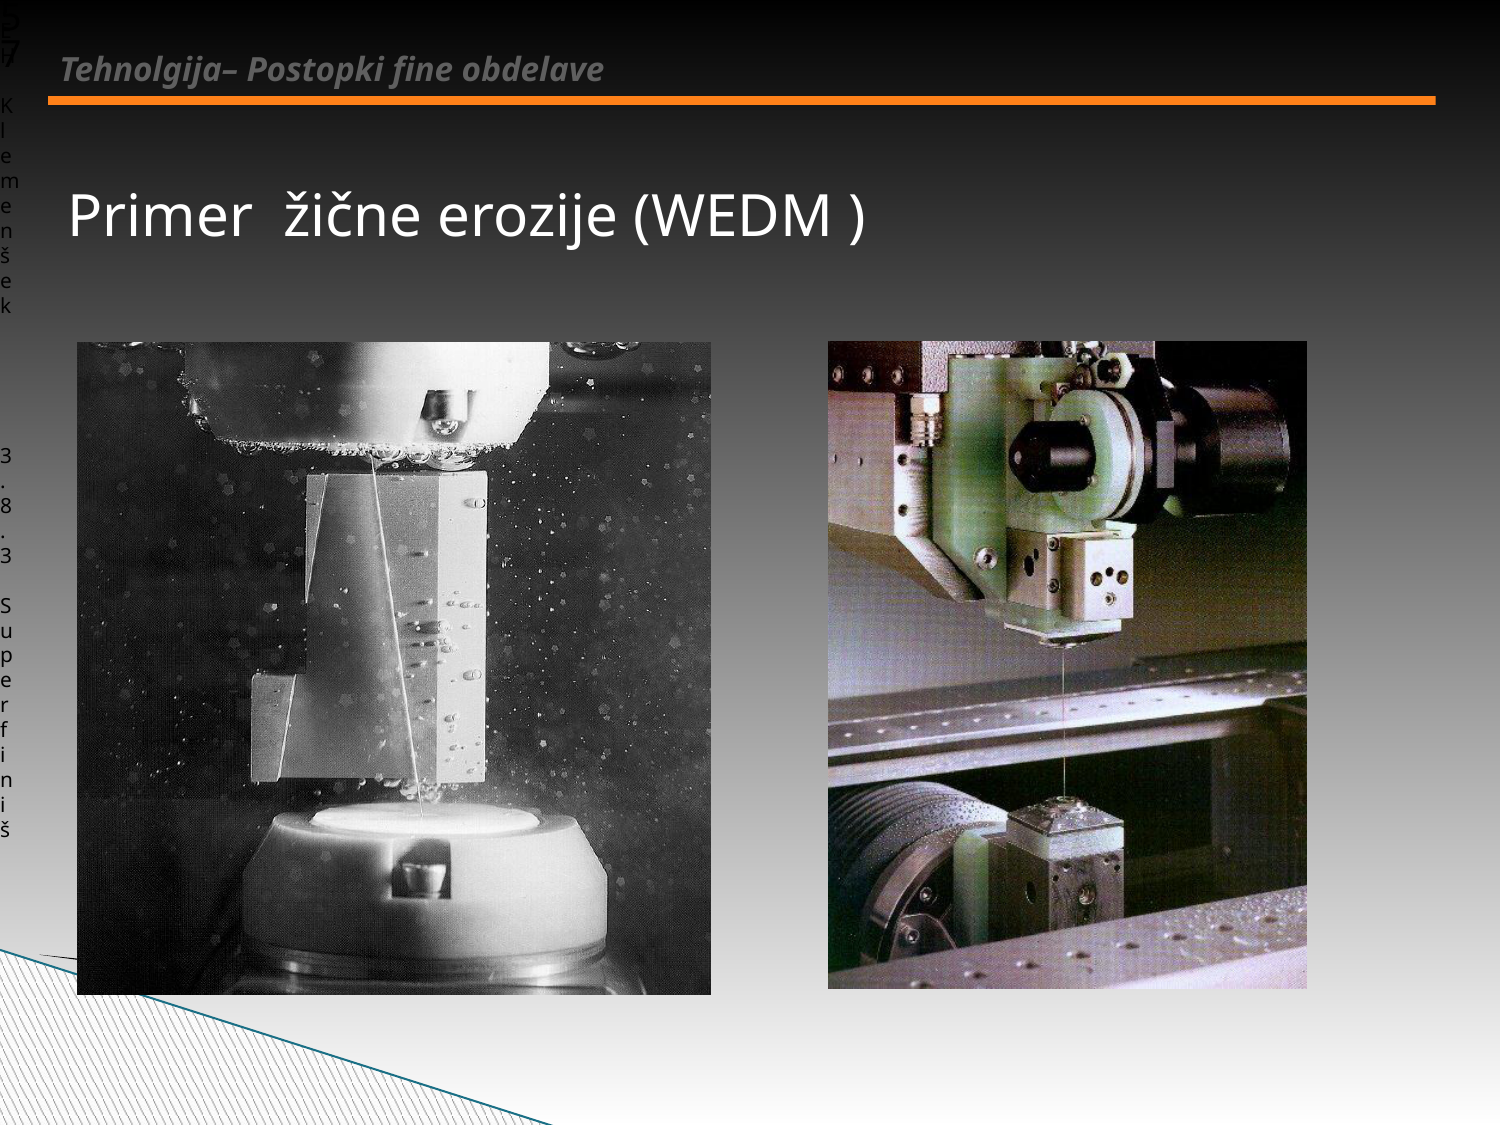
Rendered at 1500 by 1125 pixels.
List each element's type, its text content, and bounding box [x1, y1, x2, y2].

text_box Primer žične erozije (WEDM ) [52, 110, 1212, 256]
picture [0, 342, 711, 1125]
picture [828, 341, 1307, 989]
